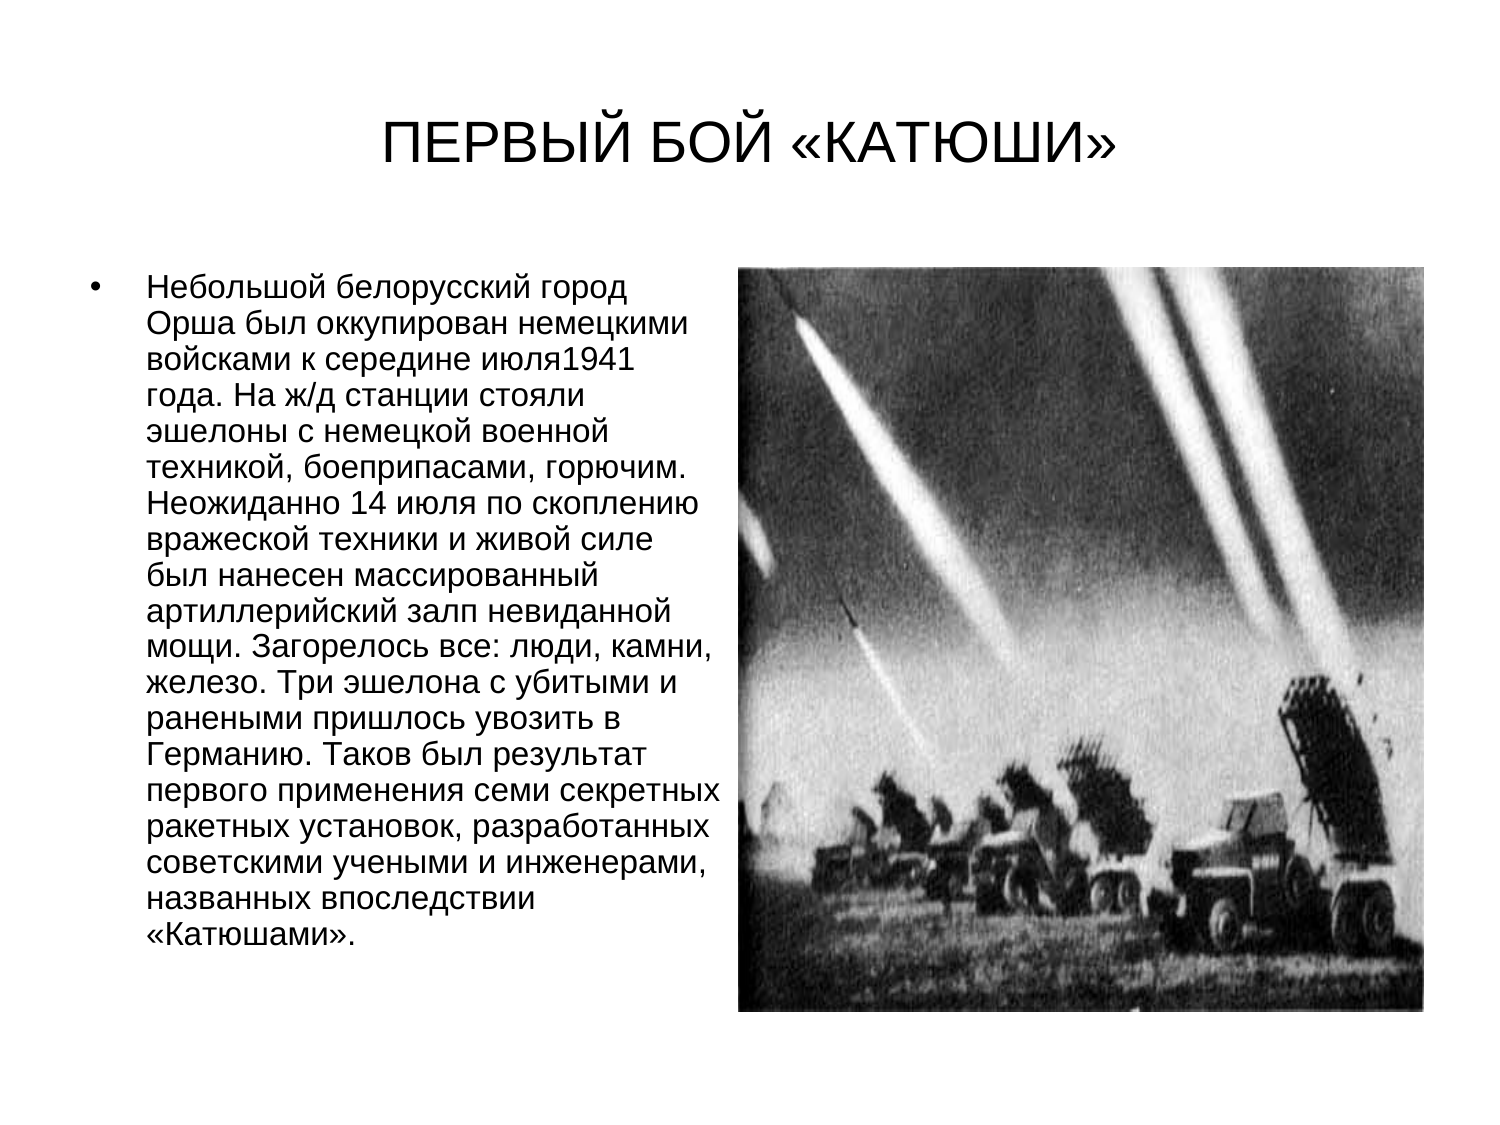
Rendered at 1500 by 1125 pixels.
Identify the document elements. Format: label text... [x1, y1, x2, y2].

list Небольшой белорусский город Орша был оккупирован немецкими войсками к середине июля1941 года. На ж/д станции стояли эшелоны с немецкой военной техникой, боеприпасами, горючим. Неожиданно 14 июля по скоплению вражеской техники и живой силе был нанесен массированный артиллерийский залп невиданной мощи. Загорелось все: люди, камни, железо. Три эшелона с убитыми и ранеными пришлось увозить в Германию. Таков был результат первого применения семи секретных ракетных установок, разработанных советскими учеными и инженерами, названных впоследствии «Катюшами». [75, 262, 738, 1006]
picture [738, 262, 1426, 1012]
title ПЕРВЫЙ БОЙ «КАТЮШИ» [75, 45, 1426, 233]
